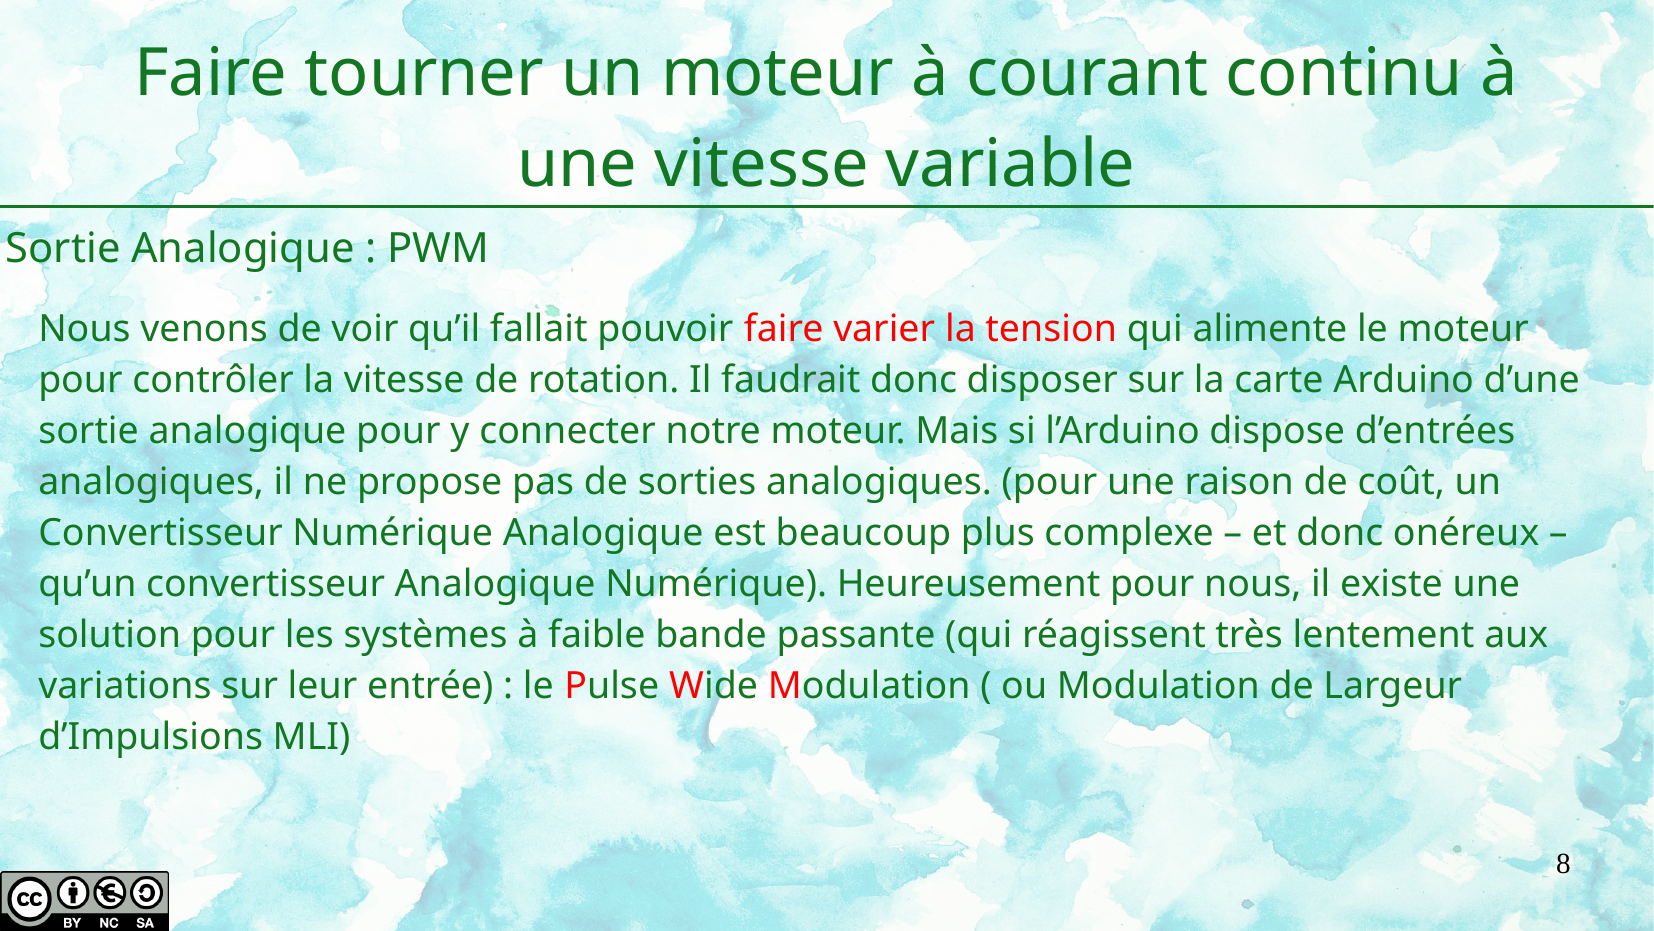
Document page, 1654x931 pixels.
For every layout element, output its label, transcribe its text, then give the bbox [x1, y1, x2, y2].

title Faire tourner un moteur à courant continu à une vitesse variable [82, 23, 1571, 206]
picture [0, 871, 169, 931]
list Sortie Analogique : PWM [5, 217, 1495, 296]
text_box Nous venons de voir qu’il fallait pouvoir faire varier la tension qui alimente le moteur pour contrôler la vitesse de rotation. Il faudrait donc disposer sur la carte Arduino d’une sortie analogique pour y connecter notre moteur. Mais si l’Arduino dispose d’entrées analogiques, il ne propose pas de sorties analogiques. (pour une raison de coût, un Convertisseur Numérique Analogique est beaucoup plus complexe – et donc onéreux – qu’un convertisseur Analogique Numérique). Heureusement pour nous, il existe une solution pour les systèmes à faible bande passante (qui réagissent très lentement aux variations sur leur entrée) : le Pulse Wide Modulation ( ou Modulation de Largeur d’Impulsions MLI) [23, 293, 1619, 768]
